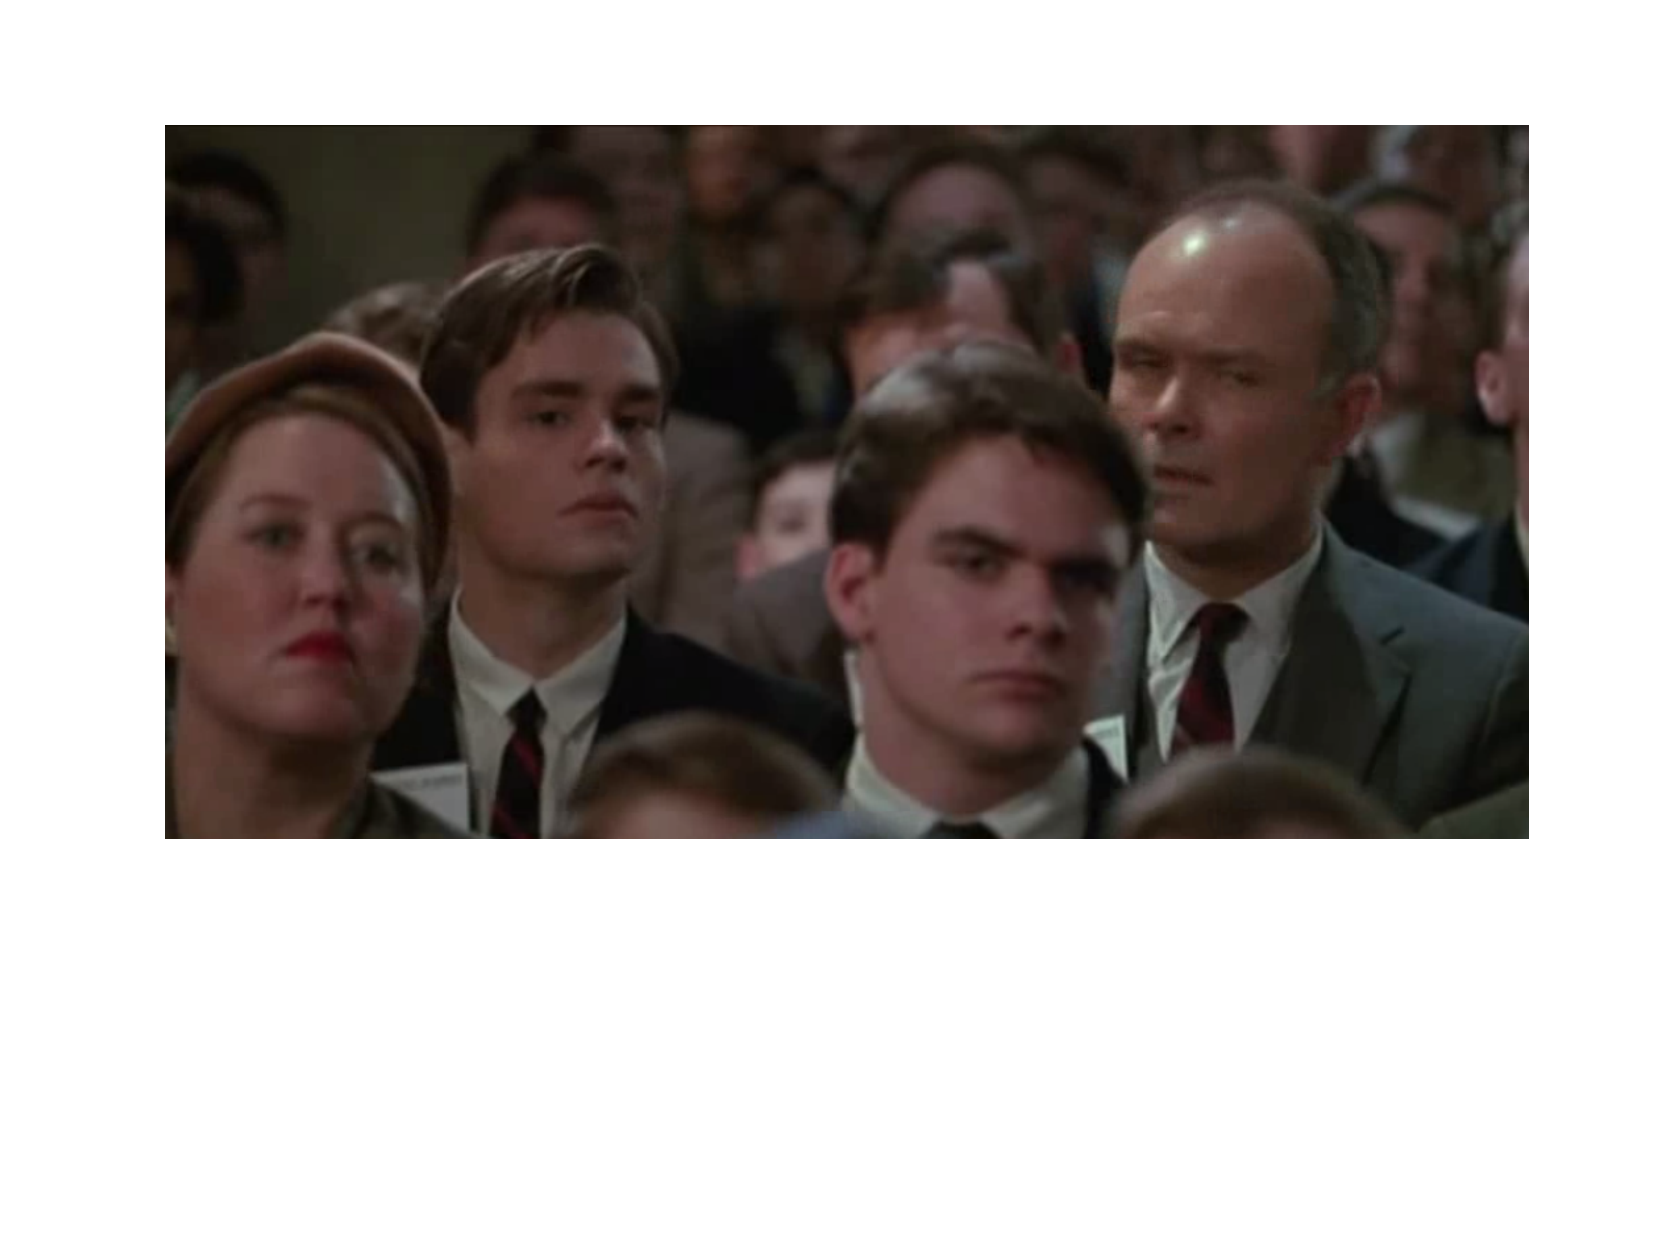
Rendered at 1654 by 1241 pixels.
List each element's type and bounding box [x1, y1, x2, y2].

picture [165, 125, 1529, 839]
